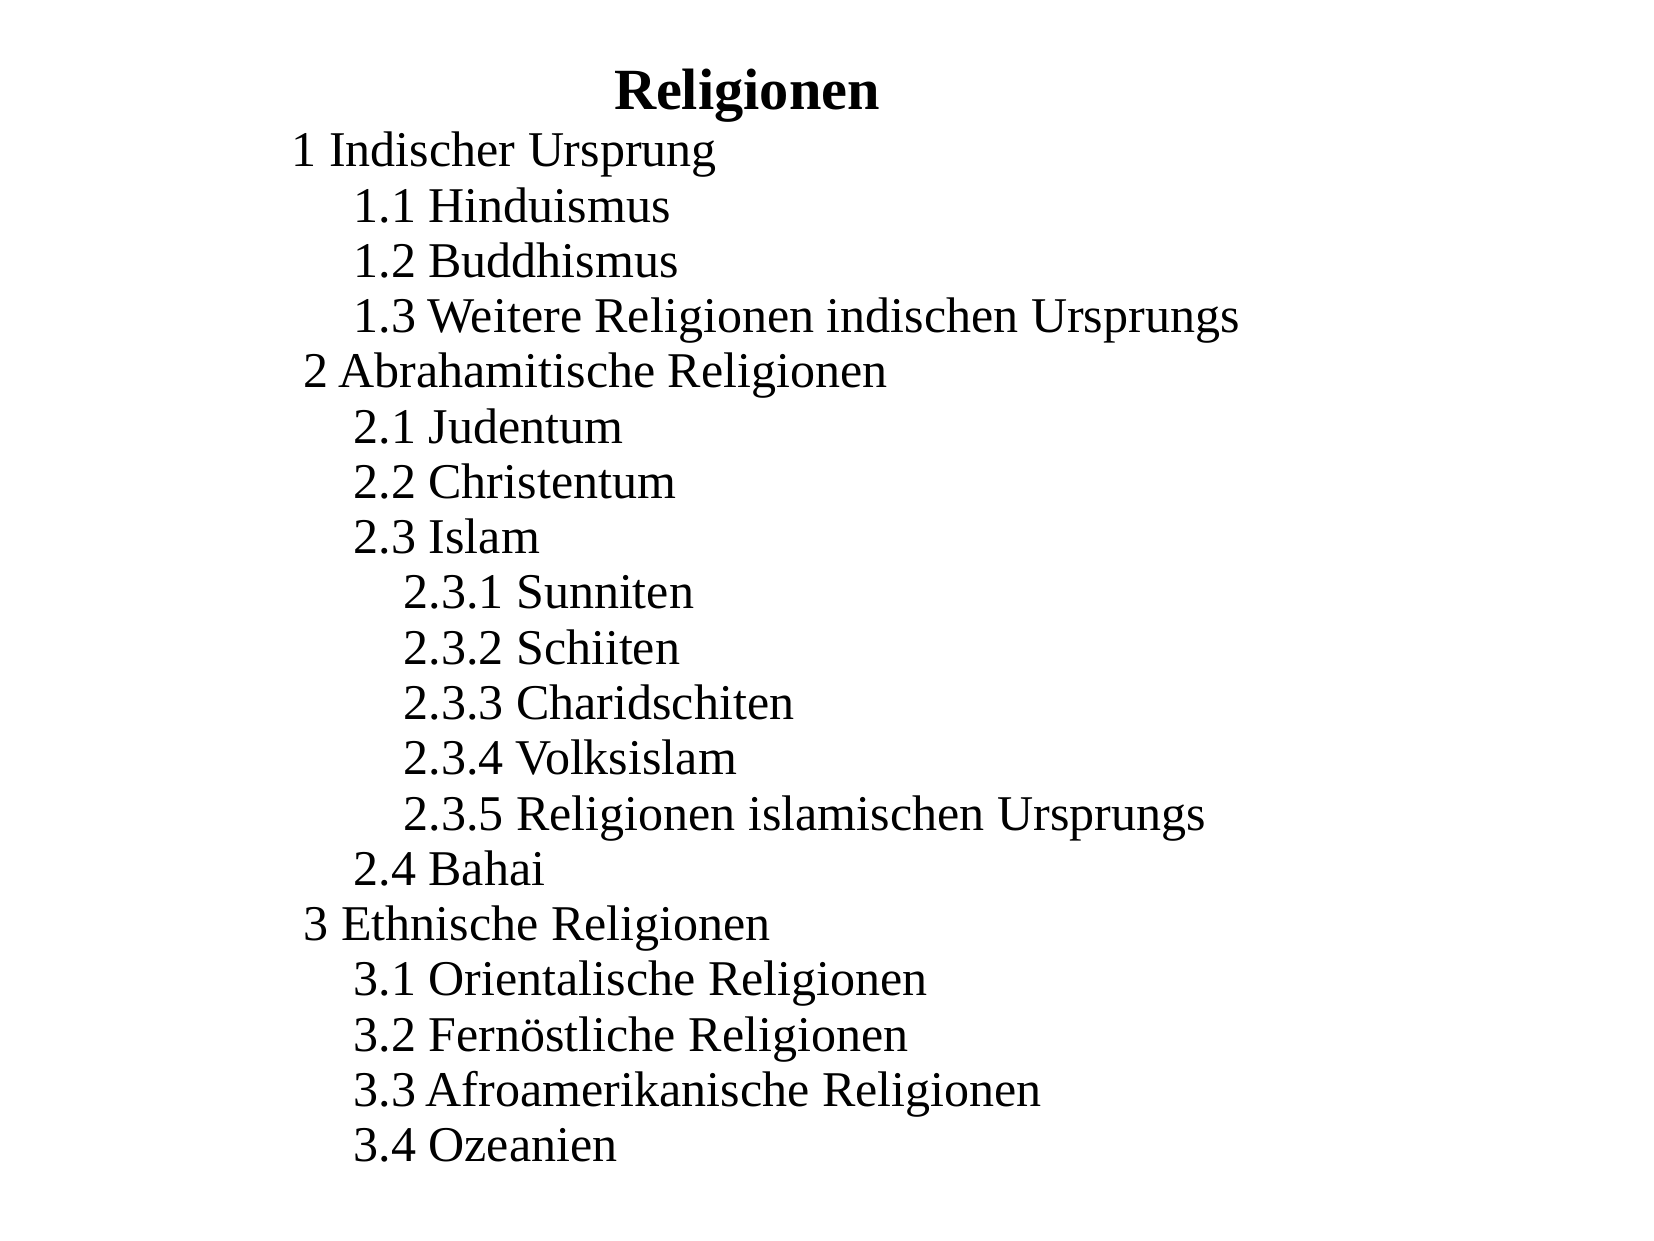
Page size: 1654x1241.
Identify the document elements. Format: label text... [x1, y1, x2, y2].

text_box Religionen 1 Indischer Ursprung 1.1 Hinduismus 1.2 Buddhismus 1.3 Weitere Religionen indischen Ursprungs 2 Abrahamitische Religionen 2.1 Judentum 2.2 Christentum 2.3 Islam 2.3.1 Sunniten 2.3.2 Schiiten 2.3.3 Charidschiten 2.3.4 Volksislam 2.3.5 Religionen islamischen Ursprungs 2.4 Bahai 3 Ethnische Religionen 3.1 Orientalische Religionen 3.2 Fernöstliche Religionen 3.3 Afroamerikanische Religionen 3.4 Ozeanien [238, 50, 1415, 1180]
